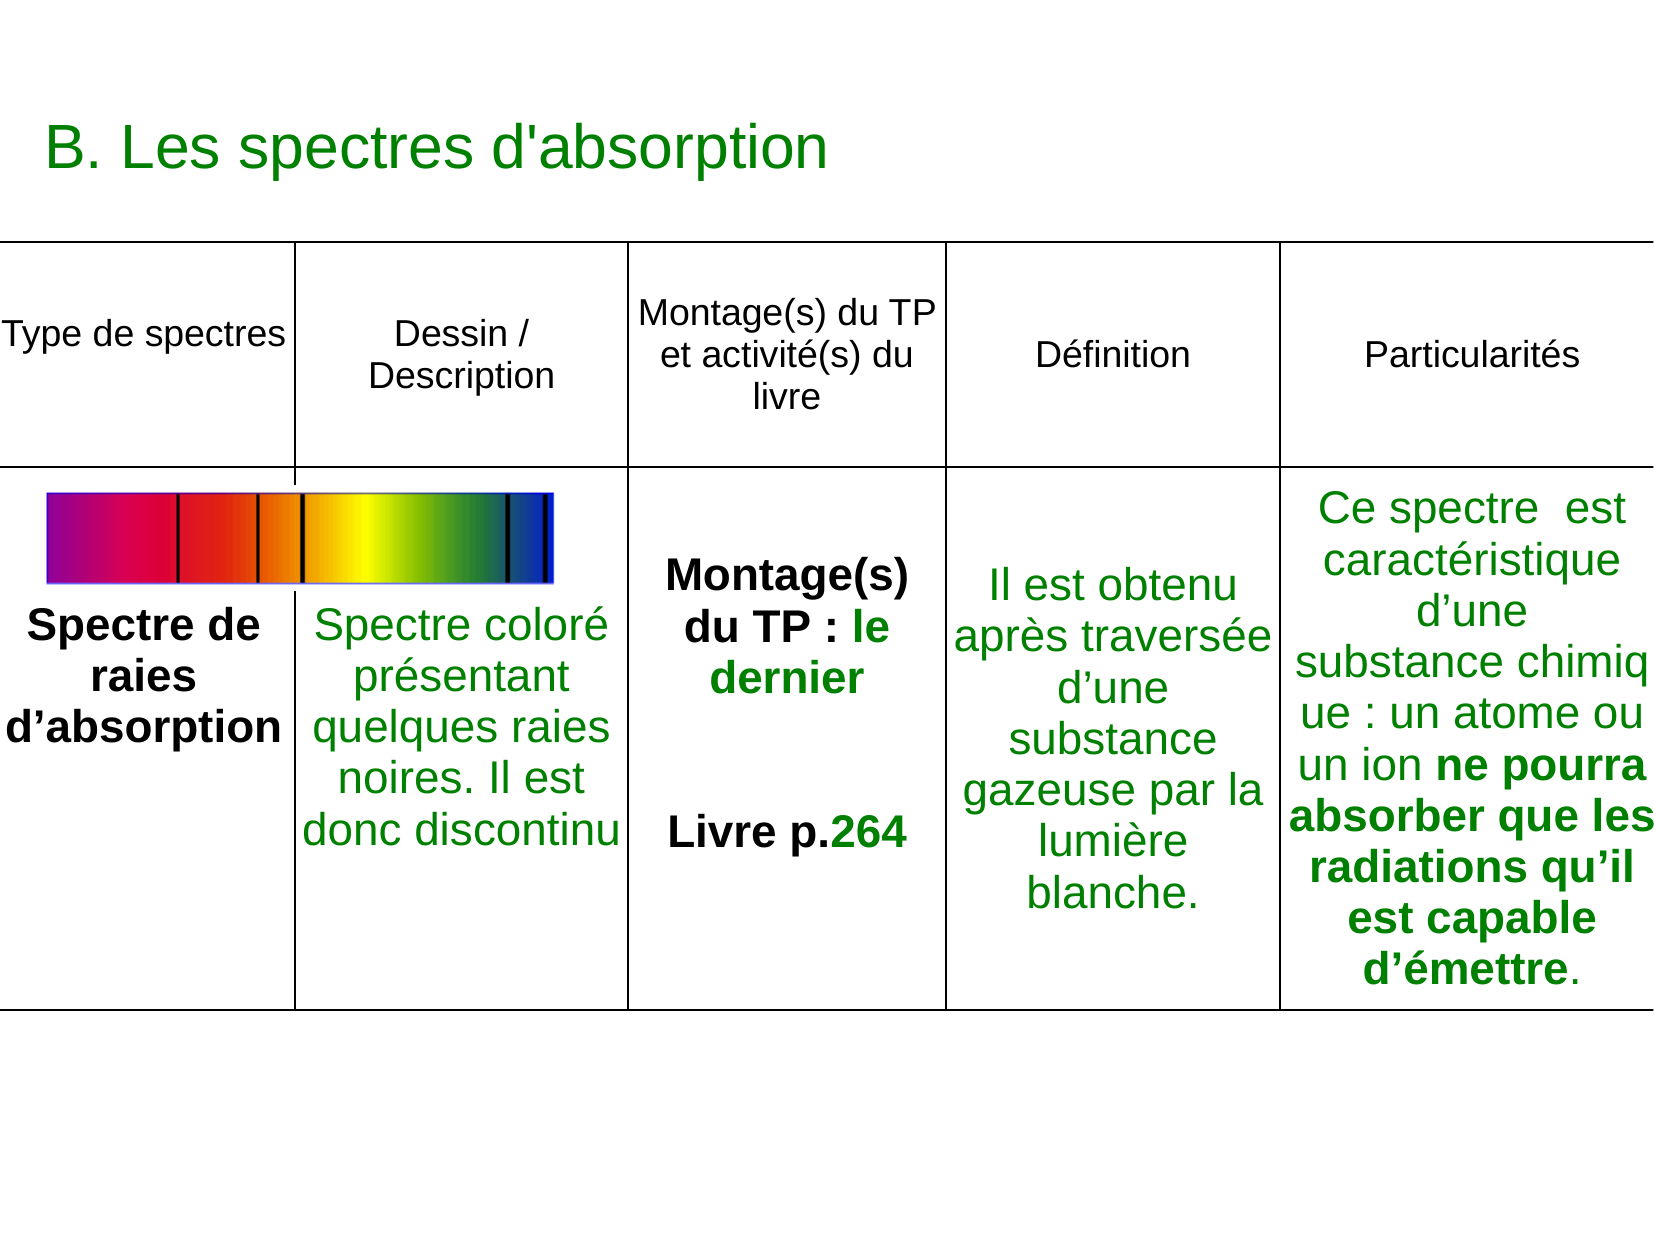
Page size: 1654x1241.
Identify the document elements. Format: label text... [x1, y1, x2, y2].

list B. Les spectres d'absorption [29, 104, 916, 237]
table_cell Ce spectre est caractéristique d’une substance chimique : un atome ou un ion ne pourra absorber que les radiations qu’il est capable d’émettre. [1281, 468, 1654, 1009]
table_cell Spectre de raies d’absorption [0, 468, 294, 1009]
table_cell Montage(s) du TP : le dernier Livre p.264 [629, 468, 945, 1009]
table_cell Il est obtenu après traversée d’une substance gazeuse par la lumière blanche. [947, 468, 1279, 1009]
table_header Dessin / Description [296, 243, 627, 466]
table_header Type de spectres [0, 243, 294, 466]
picture [39, 485, 562, 591]
table_cell Spectre coloré présentant quelques raies noires. Il est donc discontinu [296, 468, 627, 1009]
table_header Montage(s) du TP et activité(s) du livre [629, 243, 945, 466]
table_header Particularités [1281, 243, 1654, 466]
table_header Définition [947, 243, 1279, 466]
